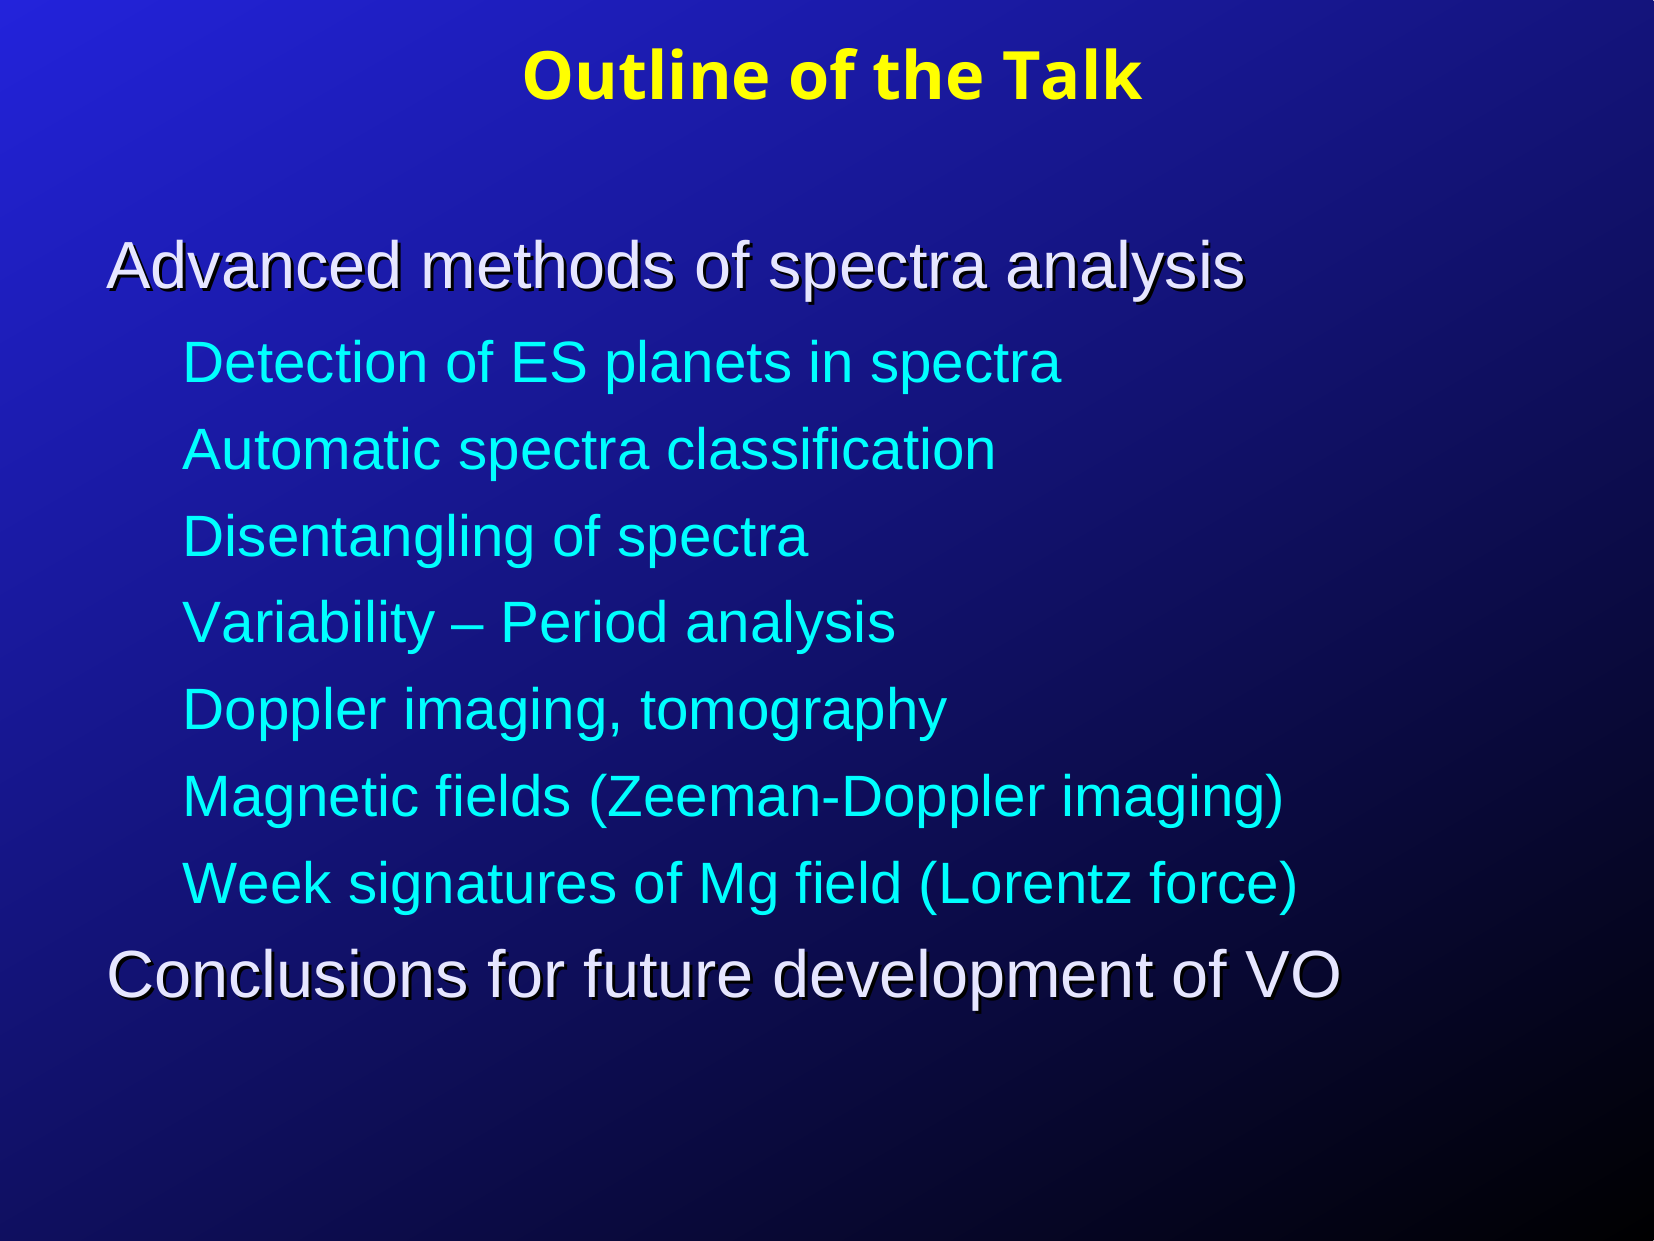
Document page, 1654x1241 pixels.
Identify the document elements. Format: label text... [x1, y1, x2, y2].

title Outline of the Talk [88, 27, 1577, 119]
list Advanced methods of spectra analysis Detection of ES planets in spectra Automatic spectra classification Disentangling of spectra Variability – Period analysis Doppler imaging, tomography Magnetic fields (Zeeman-Doppler imaging) Week signatures of Mg field (Lorentz force) Conclusions for future development of VO [88, 229, 1577, 1056]
